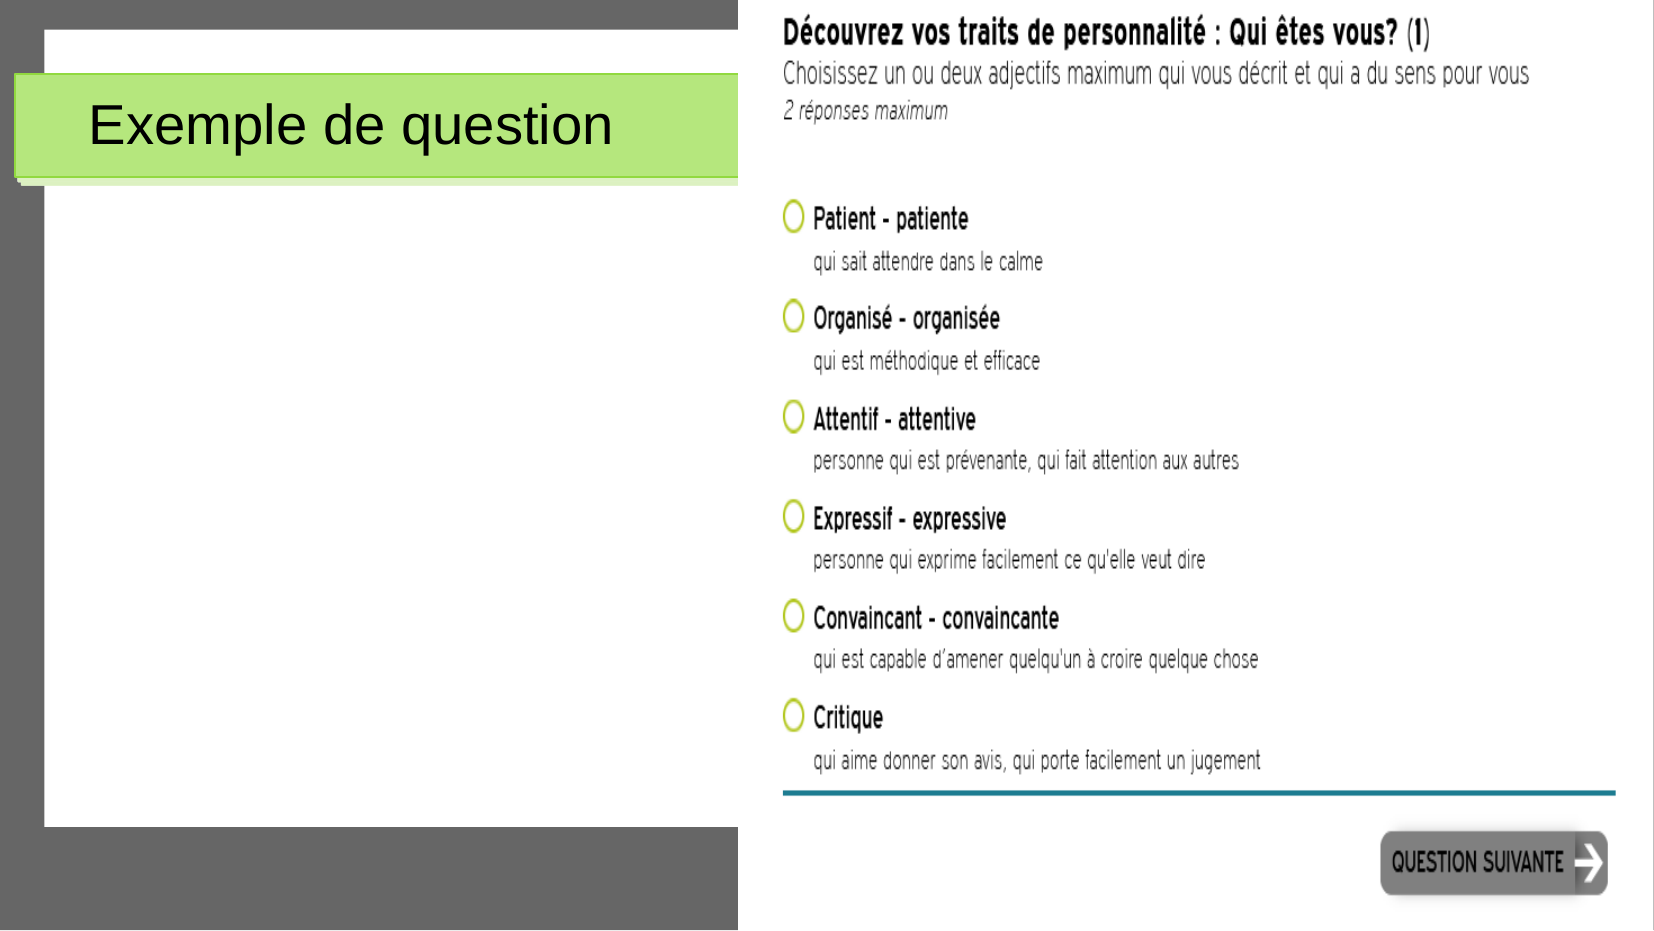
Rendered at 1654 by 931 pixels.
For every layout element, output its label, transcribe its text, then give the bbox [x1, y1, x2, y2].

picture [738, 0, 1654, 931]
title Exemple de question [88, 73, 738, 178]
